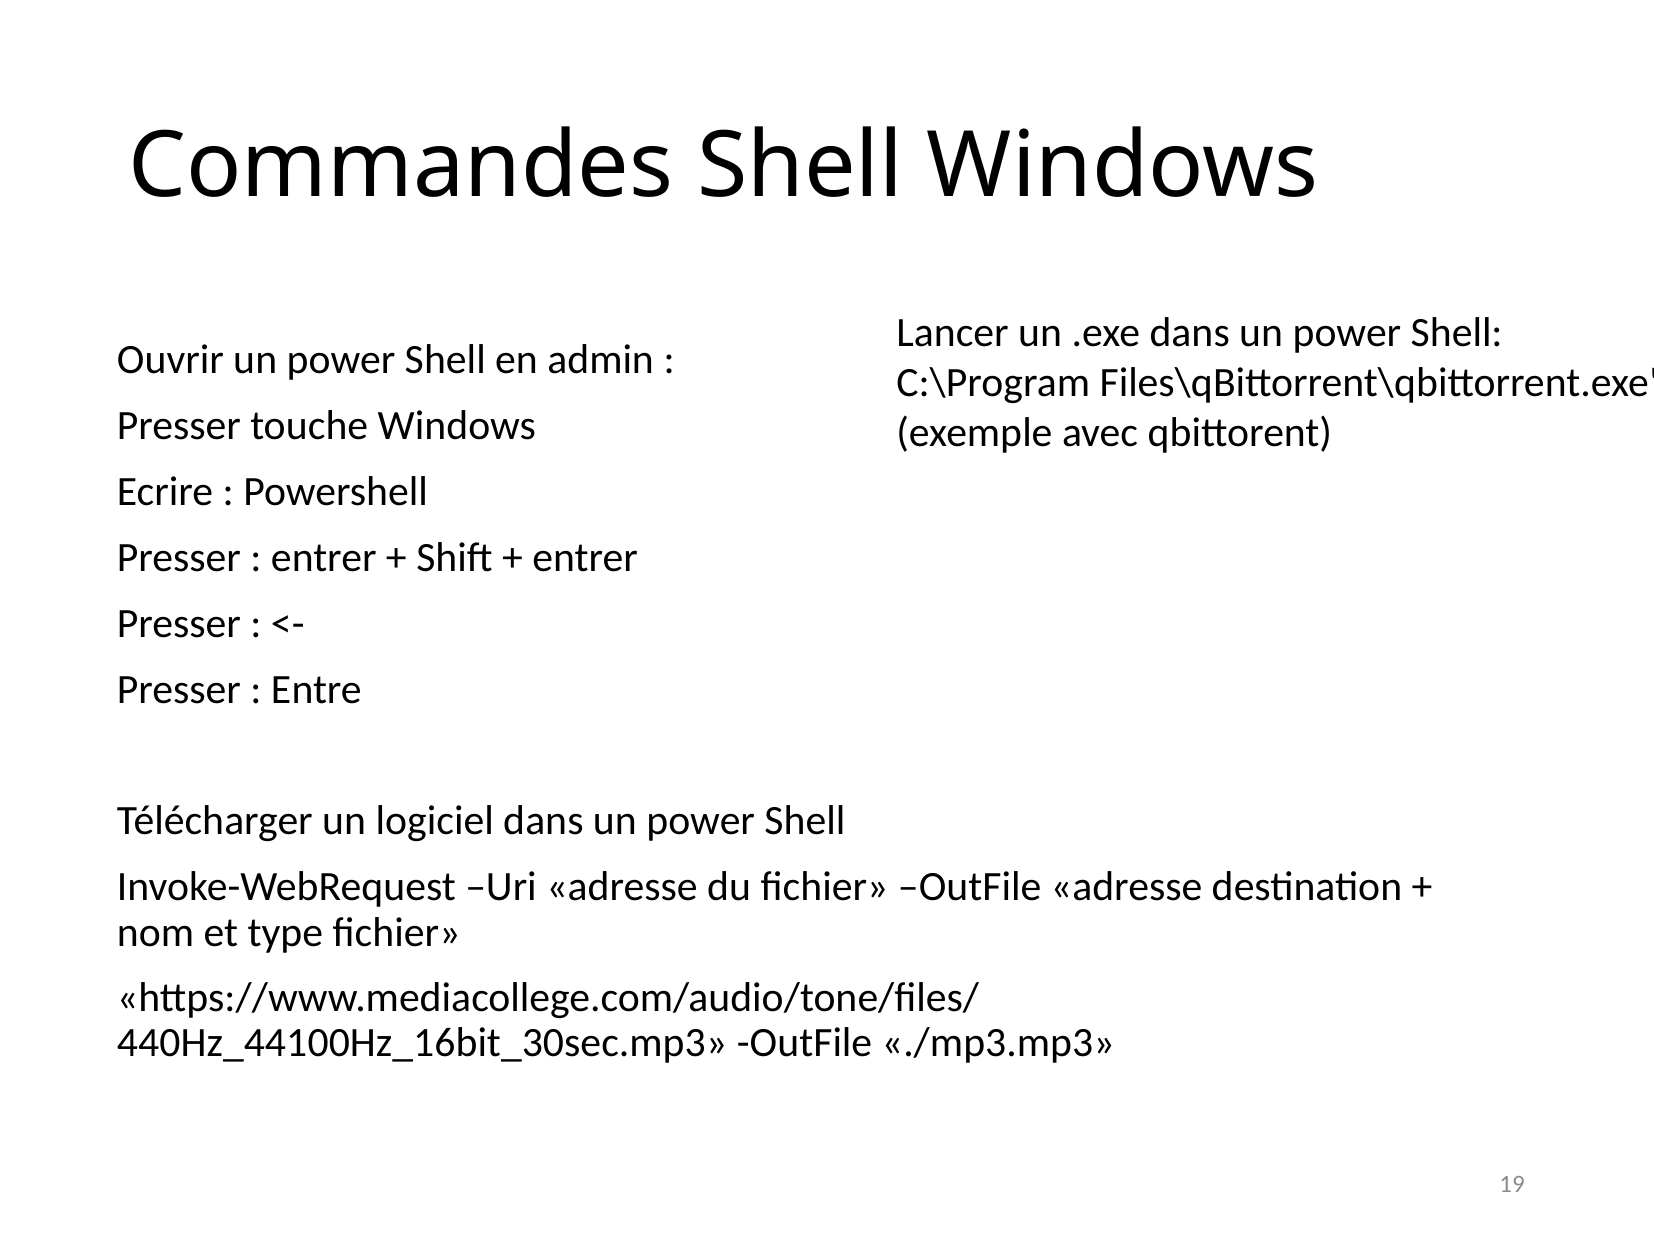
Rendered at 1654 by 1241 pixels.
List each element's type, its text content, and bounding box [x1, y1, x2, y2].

slide_number <numéro> [1167, 1149, 1540, 1216]
text_box Lancer un .exe dans un power Shell: C:\Program Files\qBittorrent\qbittorrent.exe" (exemple avec qbittorent) [881, 297, 1654, 513]
list Ouvrir un power Shell en admin : Presser touche Windows Ecrire : Powershell Presser : entrer + Shift + entrer Presser : <- Presser : Entre Télécharger un logiciel dans un power Shell Invoke-WebRequest –Uri «adresse du fichier» –OutFile «adresse destination + nom et type fichier» «https://www.mediacollege.com/audio/tone/files/440Hz_44100Hz_16bit_30sec.mp3» -OutFile «./mp3.mp3» [101, 330, 1528, 1117]
title Commandes Shell Windows [113, 65, 1540, 268]
